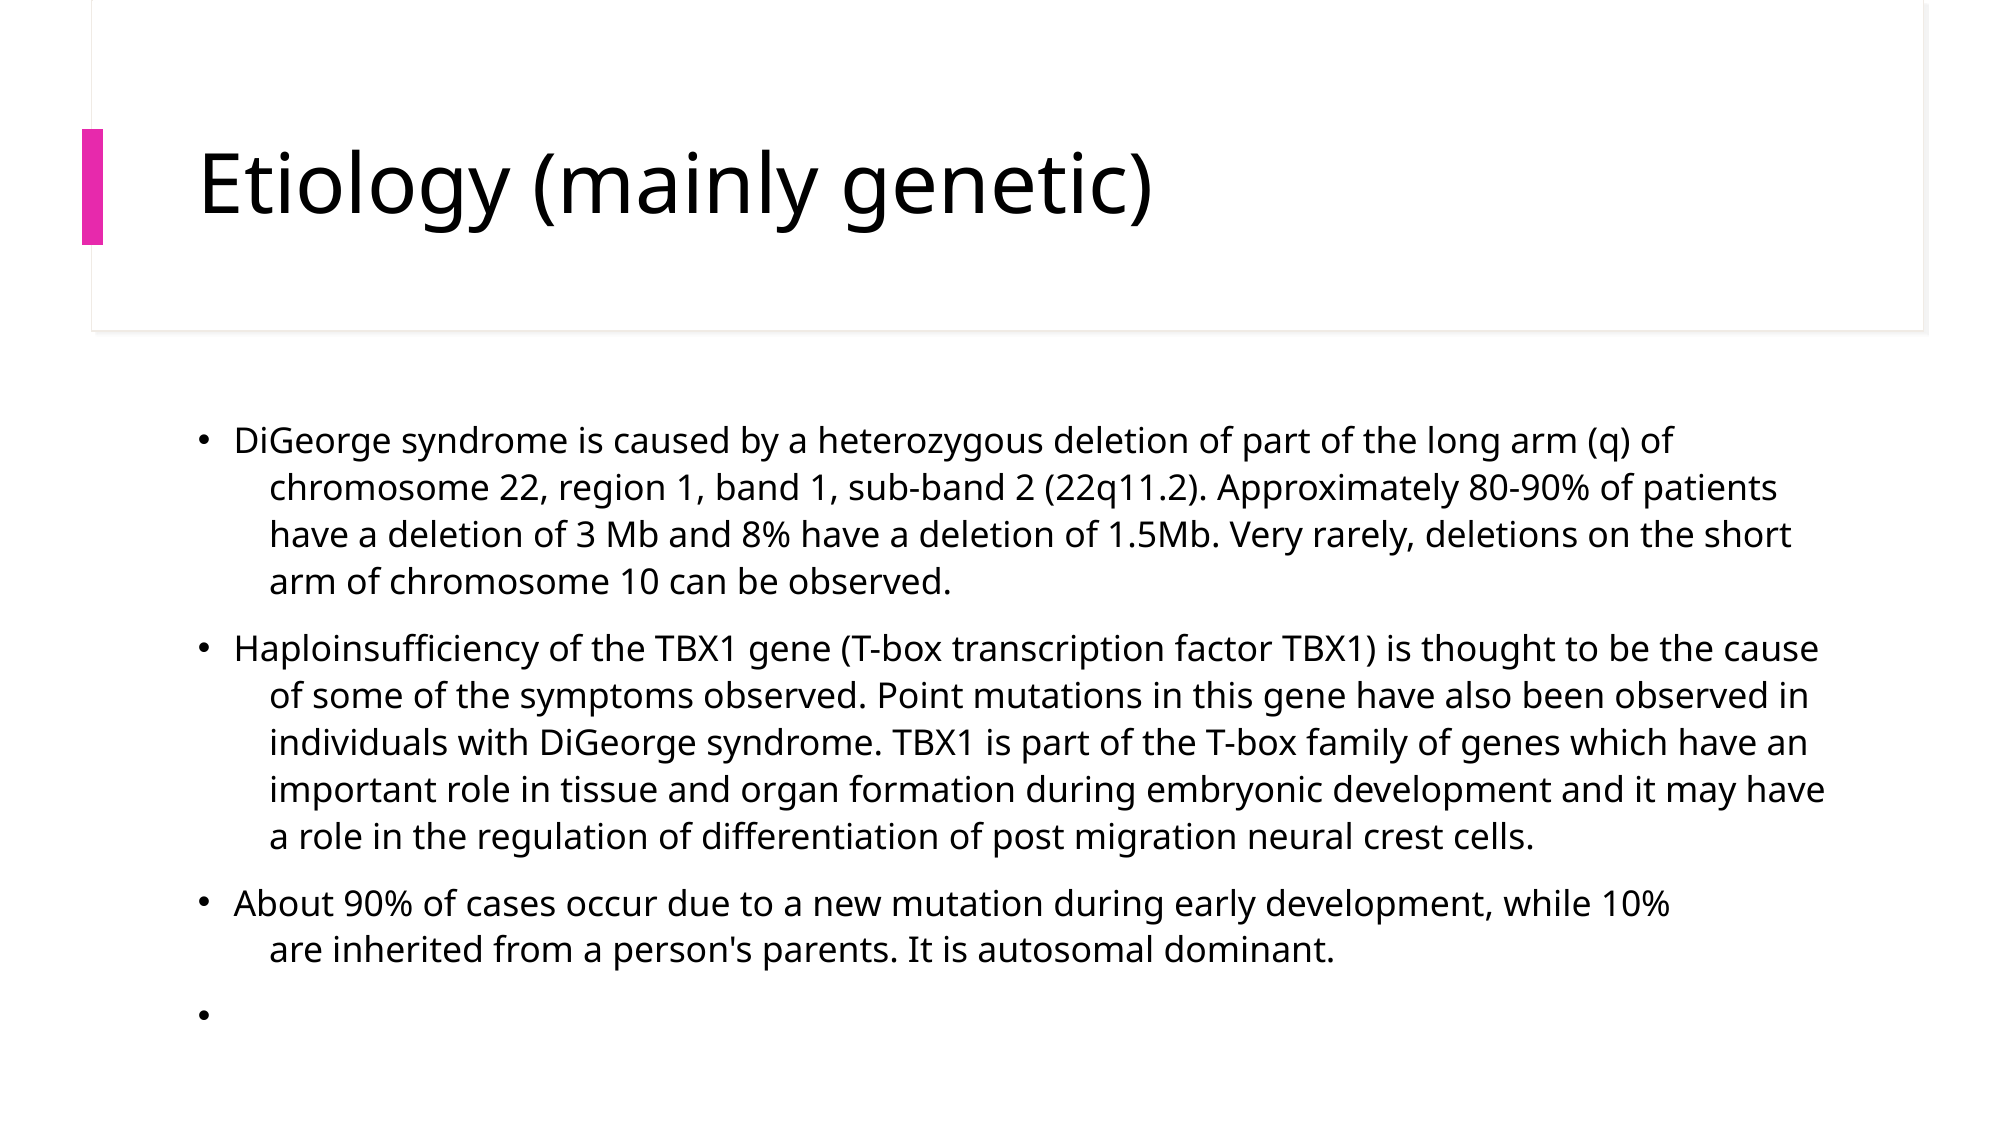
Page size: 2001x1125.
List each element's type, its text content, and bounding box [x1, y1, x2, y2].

list DiGeorge syndrome is caused by a heterozygous deletion of part of the long arm (q) of chromosome 22, region 1, band 1, sub-band 2 (22q11.2). Approximately 80-90% of patients have a deletion of 3 Mb and 8% have a deletion of 1.5Mb. Very rarely, deletions on the short arm of chromosome 10 can be observed. Haploinsufficiency of the TBX1 gene (T-box transcription factor TBX1) is thought to be the cause of some of the symptoms observed. Point mutations in this gene have also been observed in individuals with DiGeorge syndrome. TBX1 is part of the T-box family of genes which have an important role in tissue and organ formation during embryonic development and it may have a role in the regulation of differentiation of post migration neural crest cells. About 90% of cases occur due to a new mutation during early development, while 10% are inherited from a person's parents. It is autosomal dominant. [183, 406, 1852, 1013]
title Etiology (mainly genetic) [183, 90, 1852, 284]
